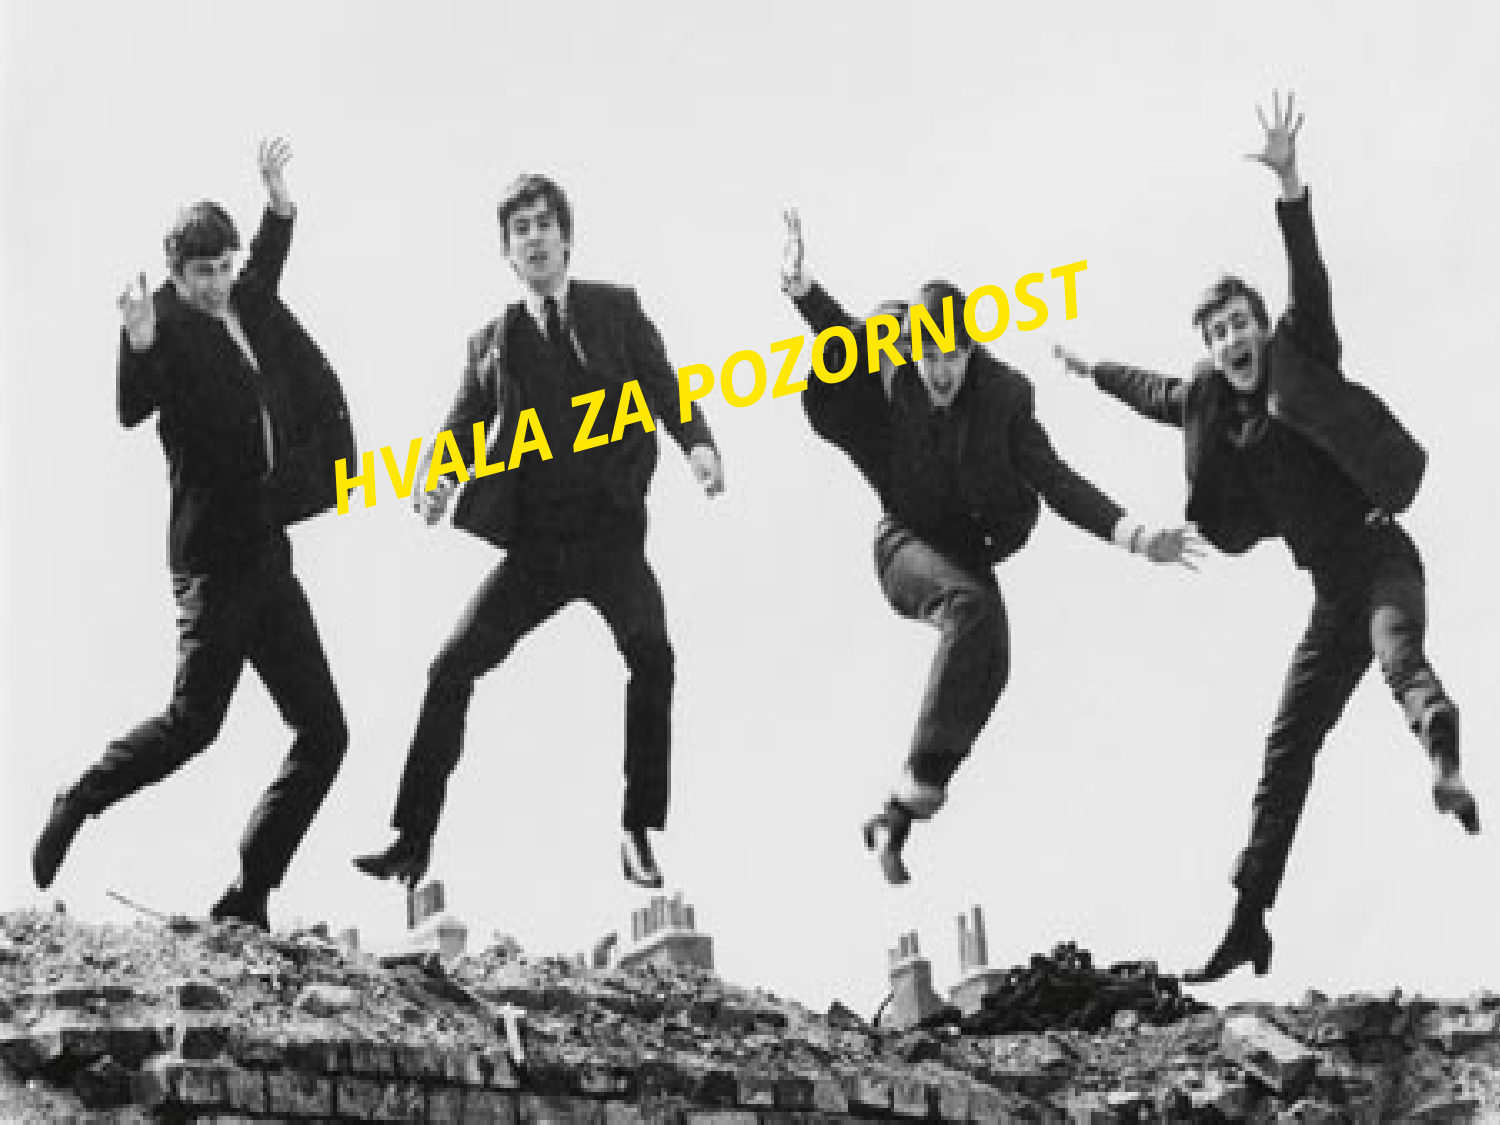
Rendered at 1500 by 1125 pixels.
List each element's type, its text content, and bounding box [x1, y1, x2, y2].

picture [0, 0, 1500, 1125]
text_box HVALA ZA POZORNOST [82, 169, 1434, 969]
